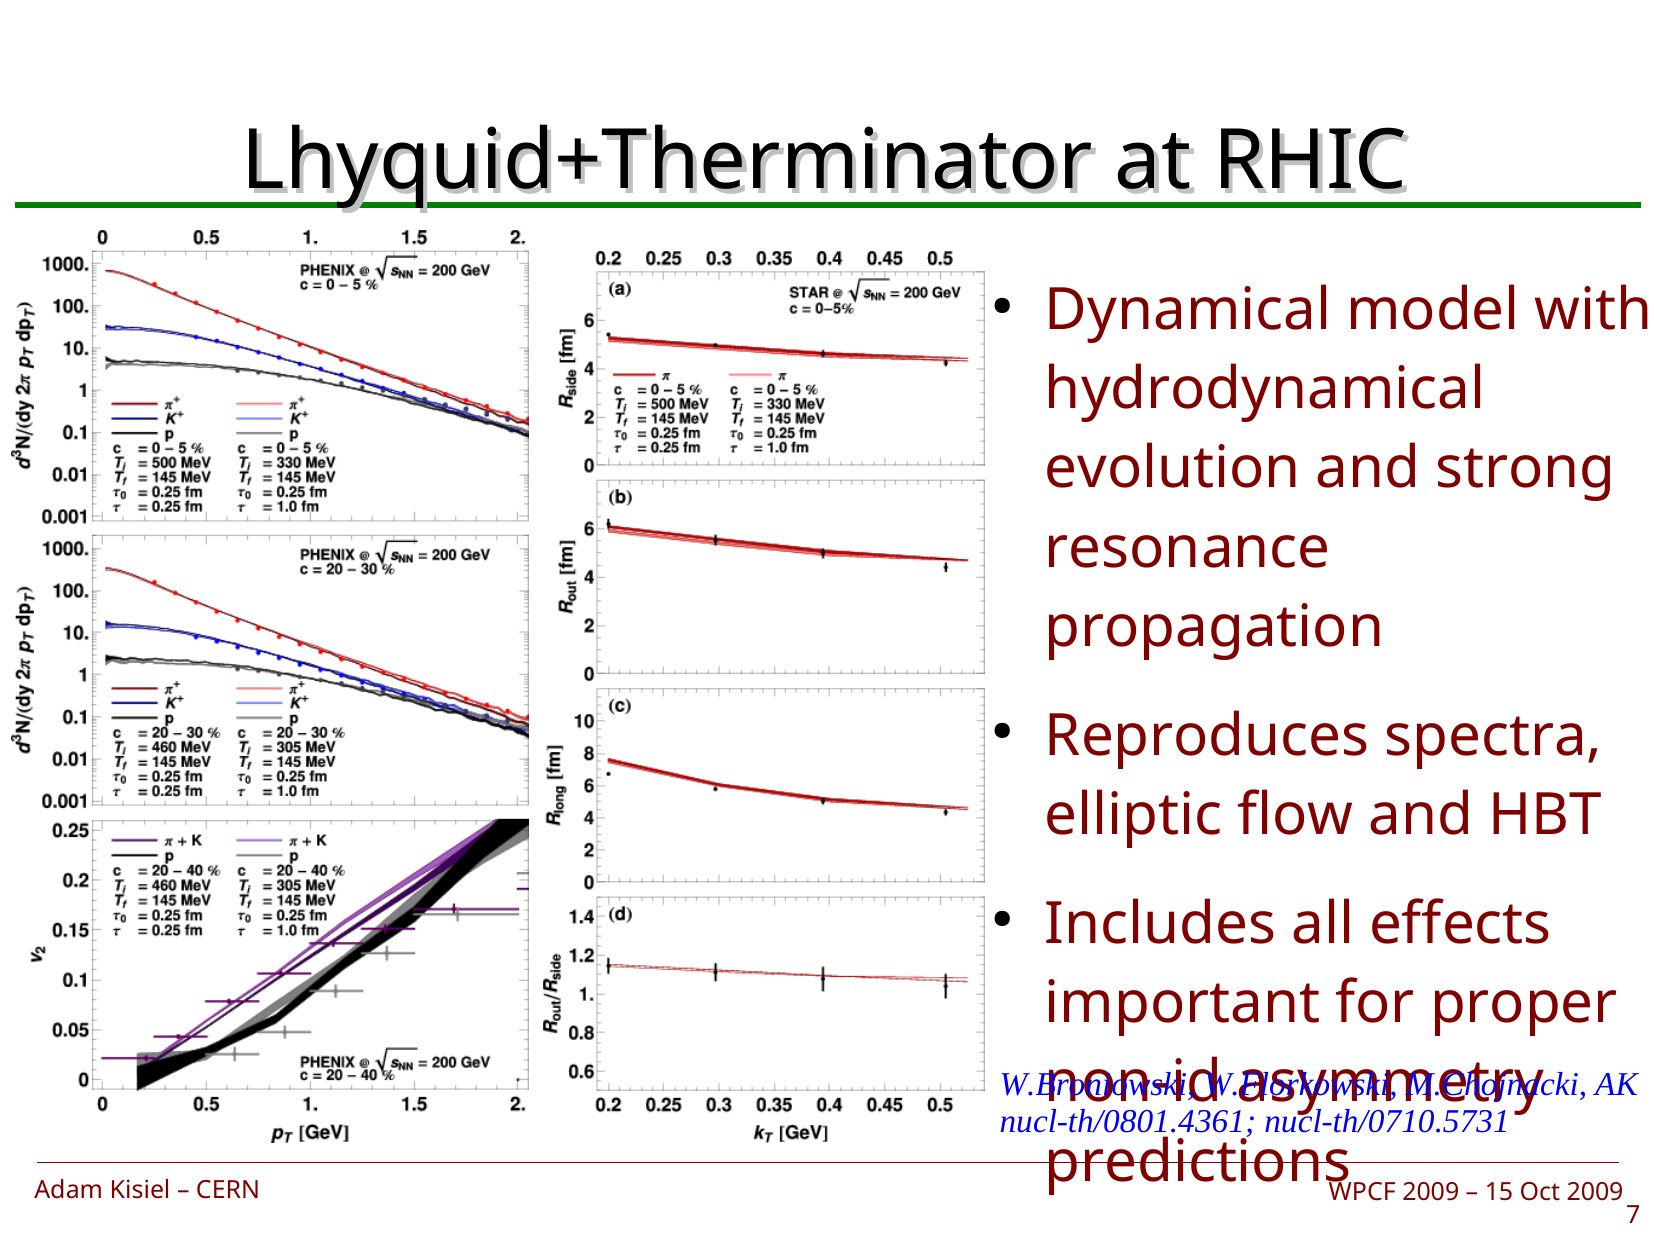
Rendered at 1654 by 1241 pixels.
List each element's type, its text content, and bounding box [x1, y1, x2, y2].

text_box W.Broniowski, W.Florkowski, M.Chojnacki, AK nucl-th/0801.4361; nucl-th/0710.5731 [984, 1058, 1653, 1148]
title Lhyquid+Therminator at RHIC [63, 52, 1586, 261]
picture [11, 229, 529, 1143]
picture [542, 250, 985, 1143]
list Dynamical model with hydrodynamical evolution and strong resonance propagation Reproduces spectra, elliptic flow and HBT Includes all effects important for proper non-id asymmetry predictions [985, 267, 1653, 1058]
